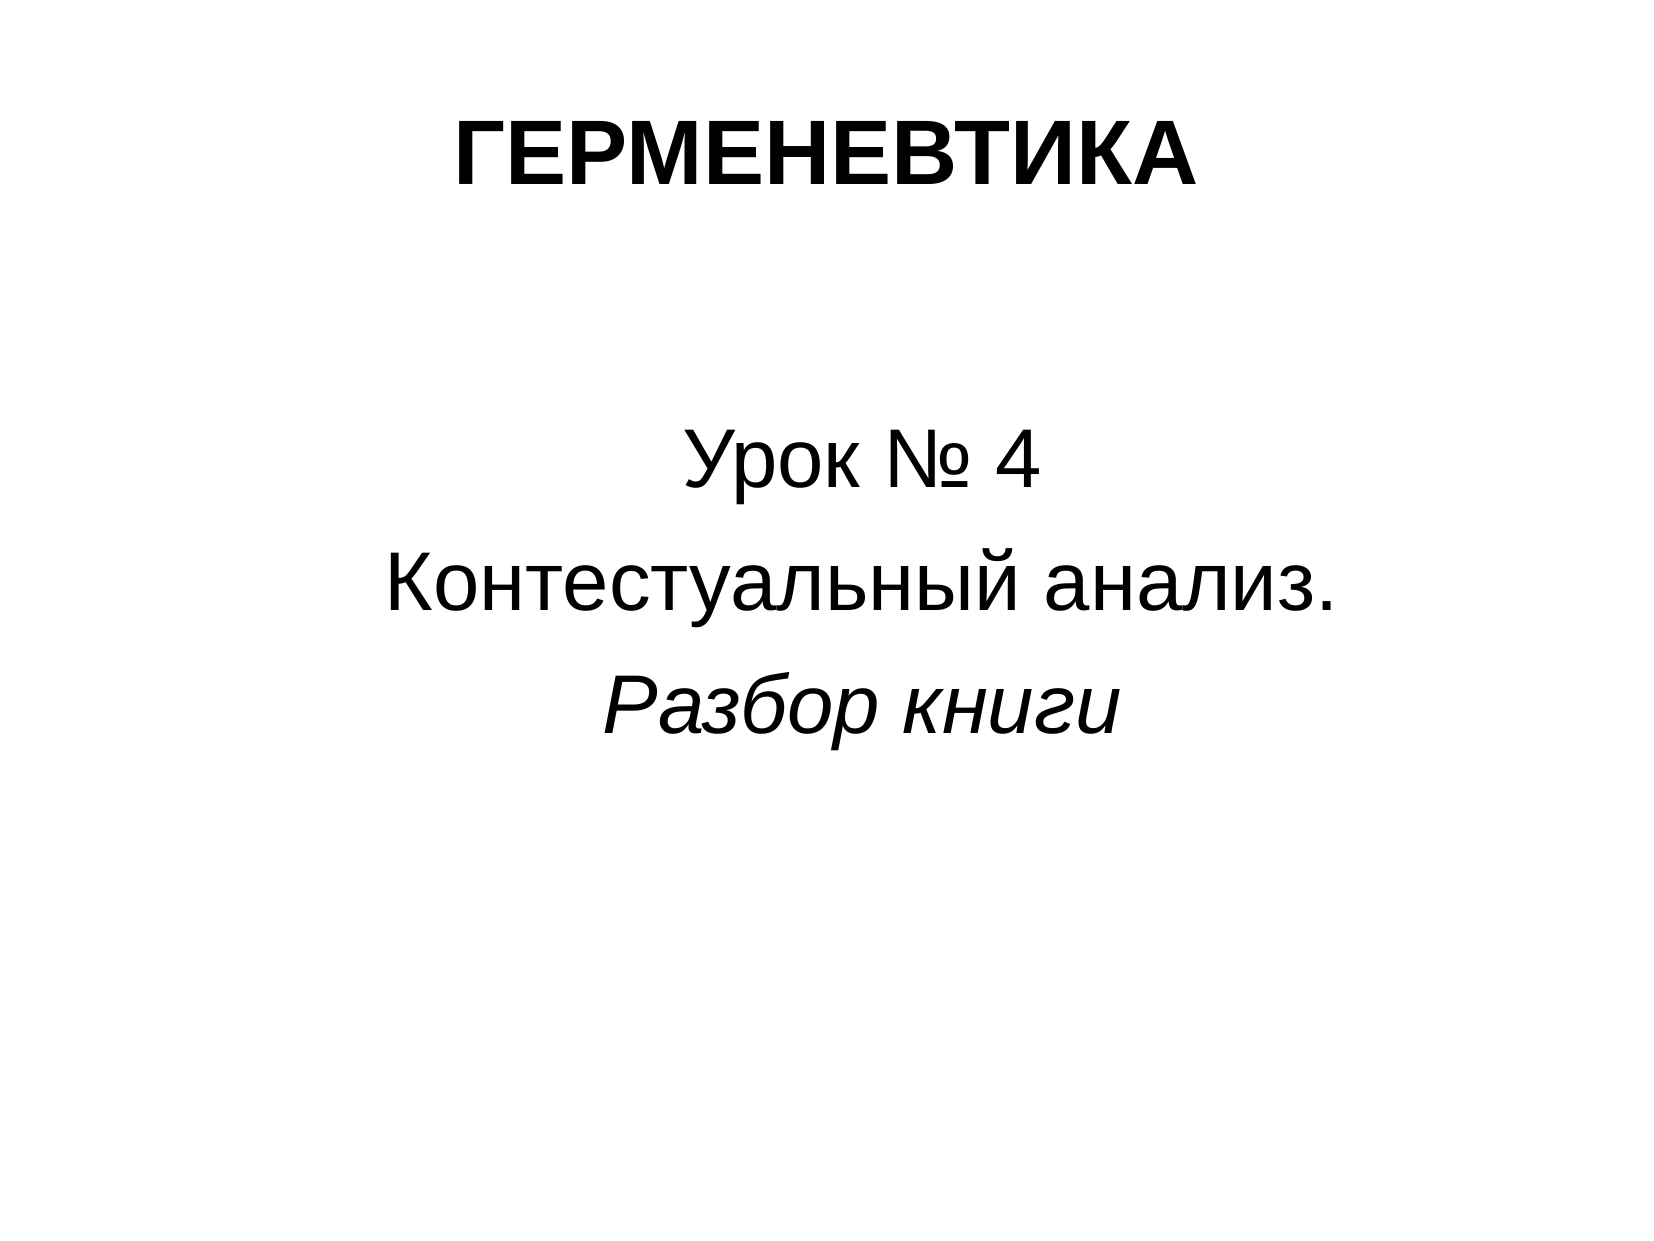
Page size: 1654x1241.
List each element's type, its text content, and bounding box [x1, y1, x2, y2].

list Урок № 4 Контестуальный анализ. Разбор книги [82, 290, 1571, 1109]
title ГЕРМЕНЕВТИКА [82, 49, 1571, 257]
